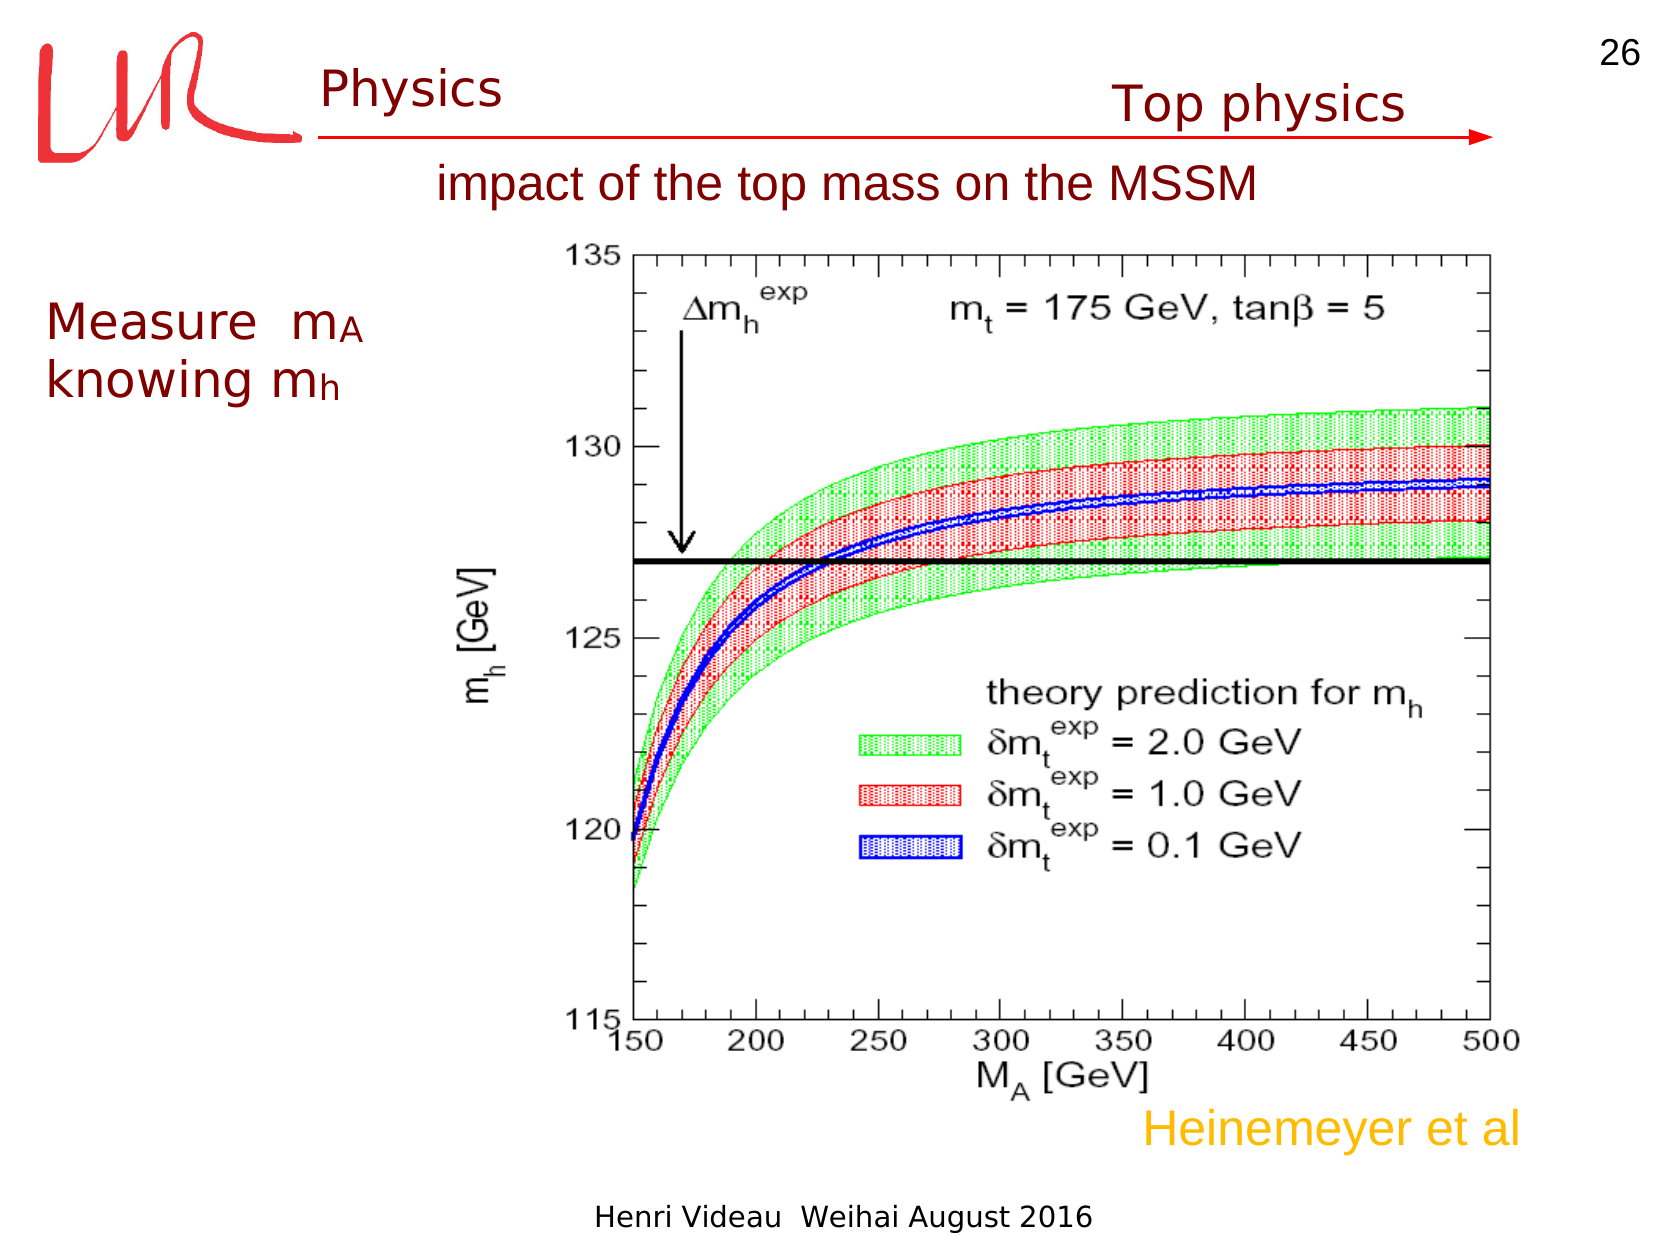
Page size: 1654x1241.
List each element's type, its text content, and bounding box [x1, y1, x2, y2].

text_box impact of the top mass on the MSSM [436, 154, 1325, 212]
text_box Measure mA knowing mh [45, 292, 391, 433]
picture [38, 32, 302, 163]
text_box Top physics [1112, 74, 1400, 134]
picture [405, 212, 1606, 1130]
text_box Heinemeyer et al [1142, 1100, 1521, 1157]
